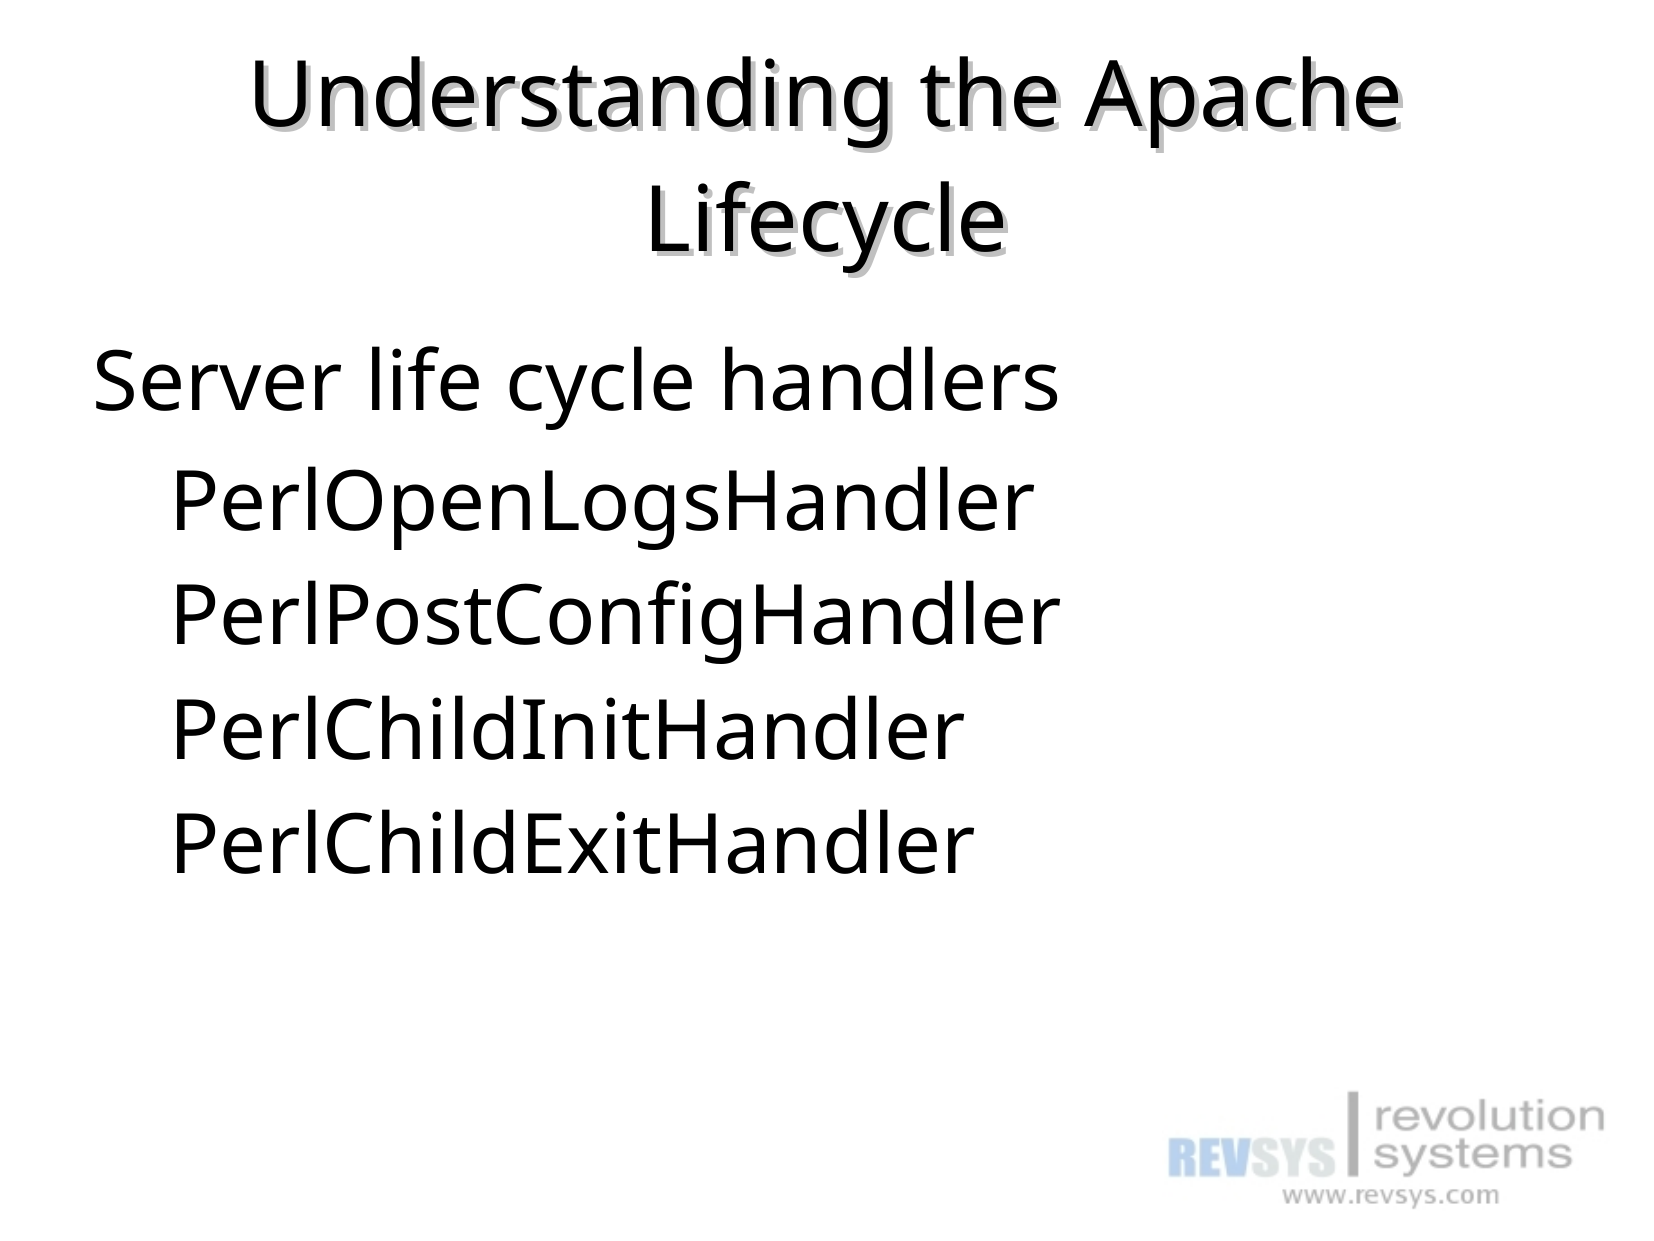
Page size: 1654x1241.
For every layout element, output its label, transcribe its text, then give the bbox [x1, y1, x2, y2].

list Server life cycle handlers PerlOpenLogsHandler PerlPostConfigHandler PerlChildInitHandler PerlChildExitHandler [75, 337, 1563, 985]
picture [1162, 1087, 1613, 1211]
title Understanding the Apache Lifecycle [82, 49, 1571, 257]
